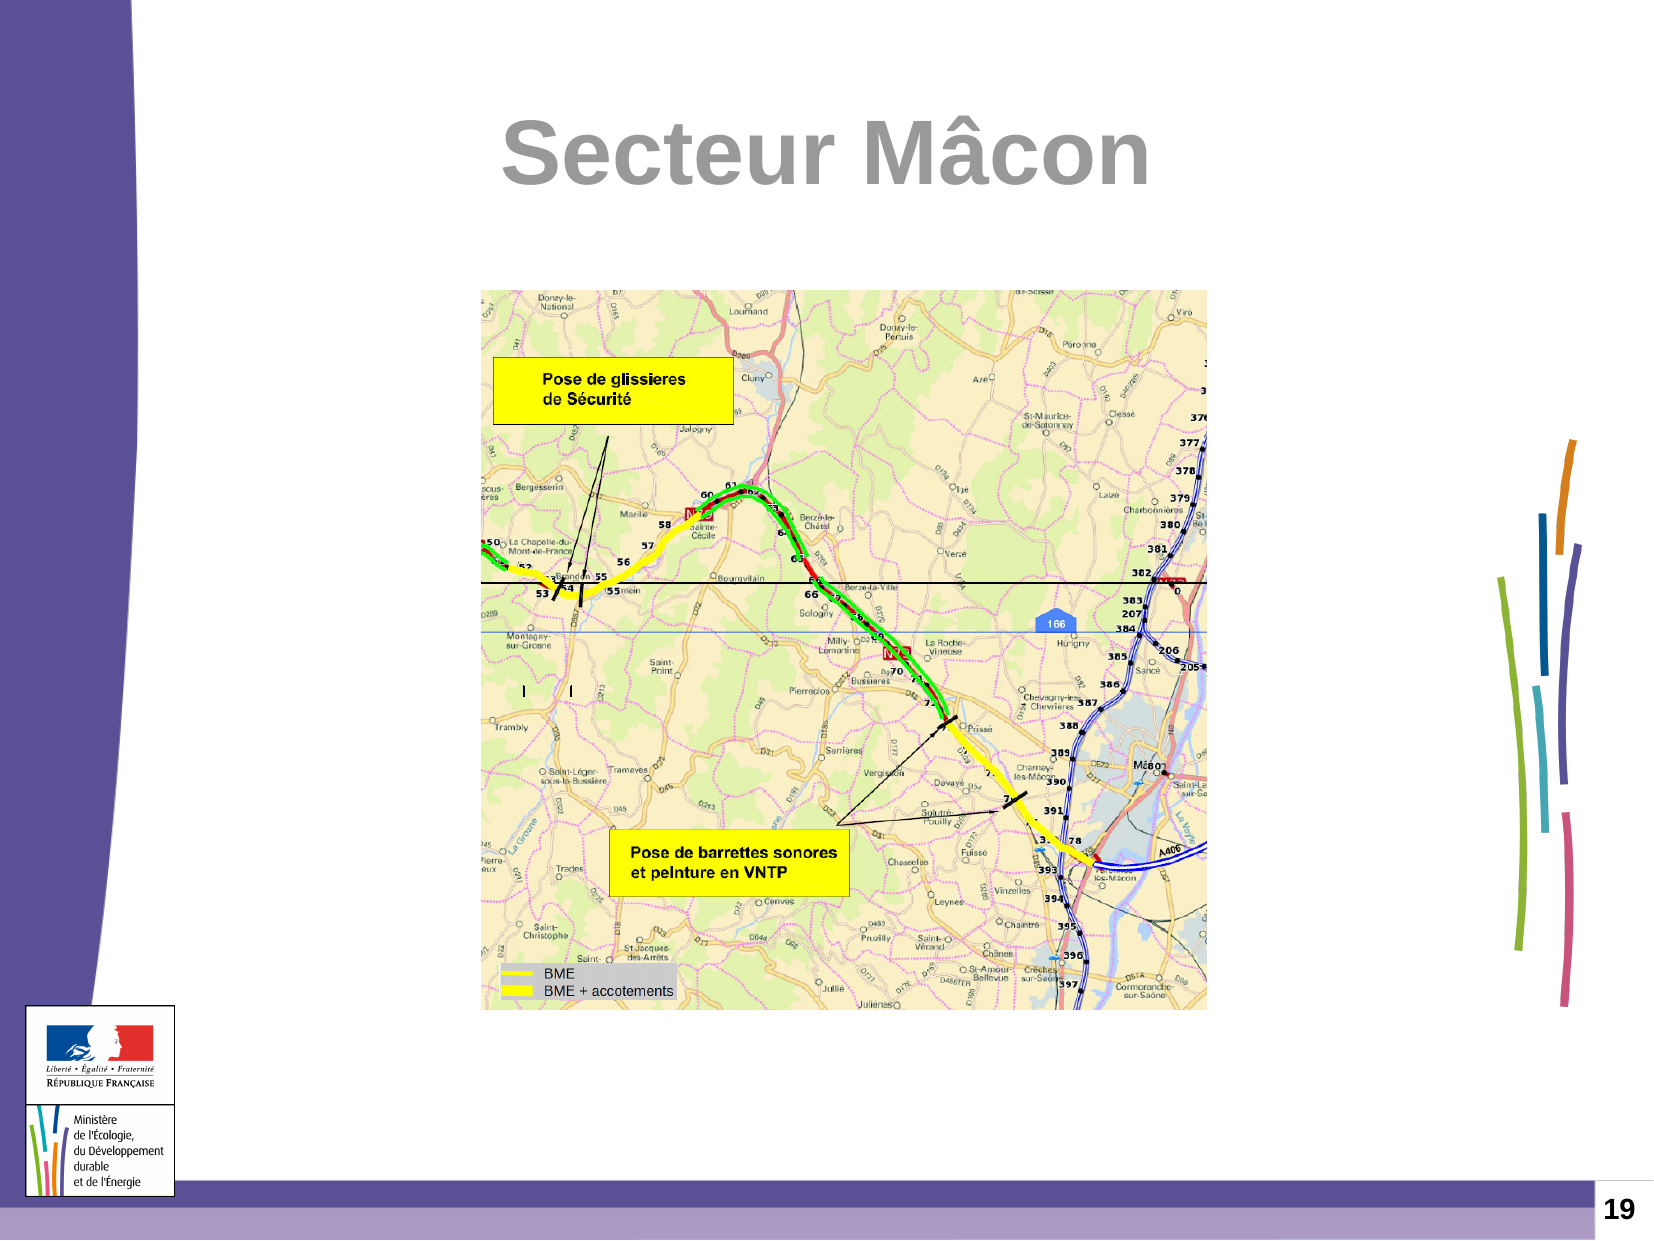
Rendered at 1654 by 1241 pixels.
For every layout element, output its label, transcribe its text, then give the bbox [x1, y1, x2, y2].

title Secteur Mâcon [82, 49, 1571, 257]
picture [0, 0, 1654, 1240]
